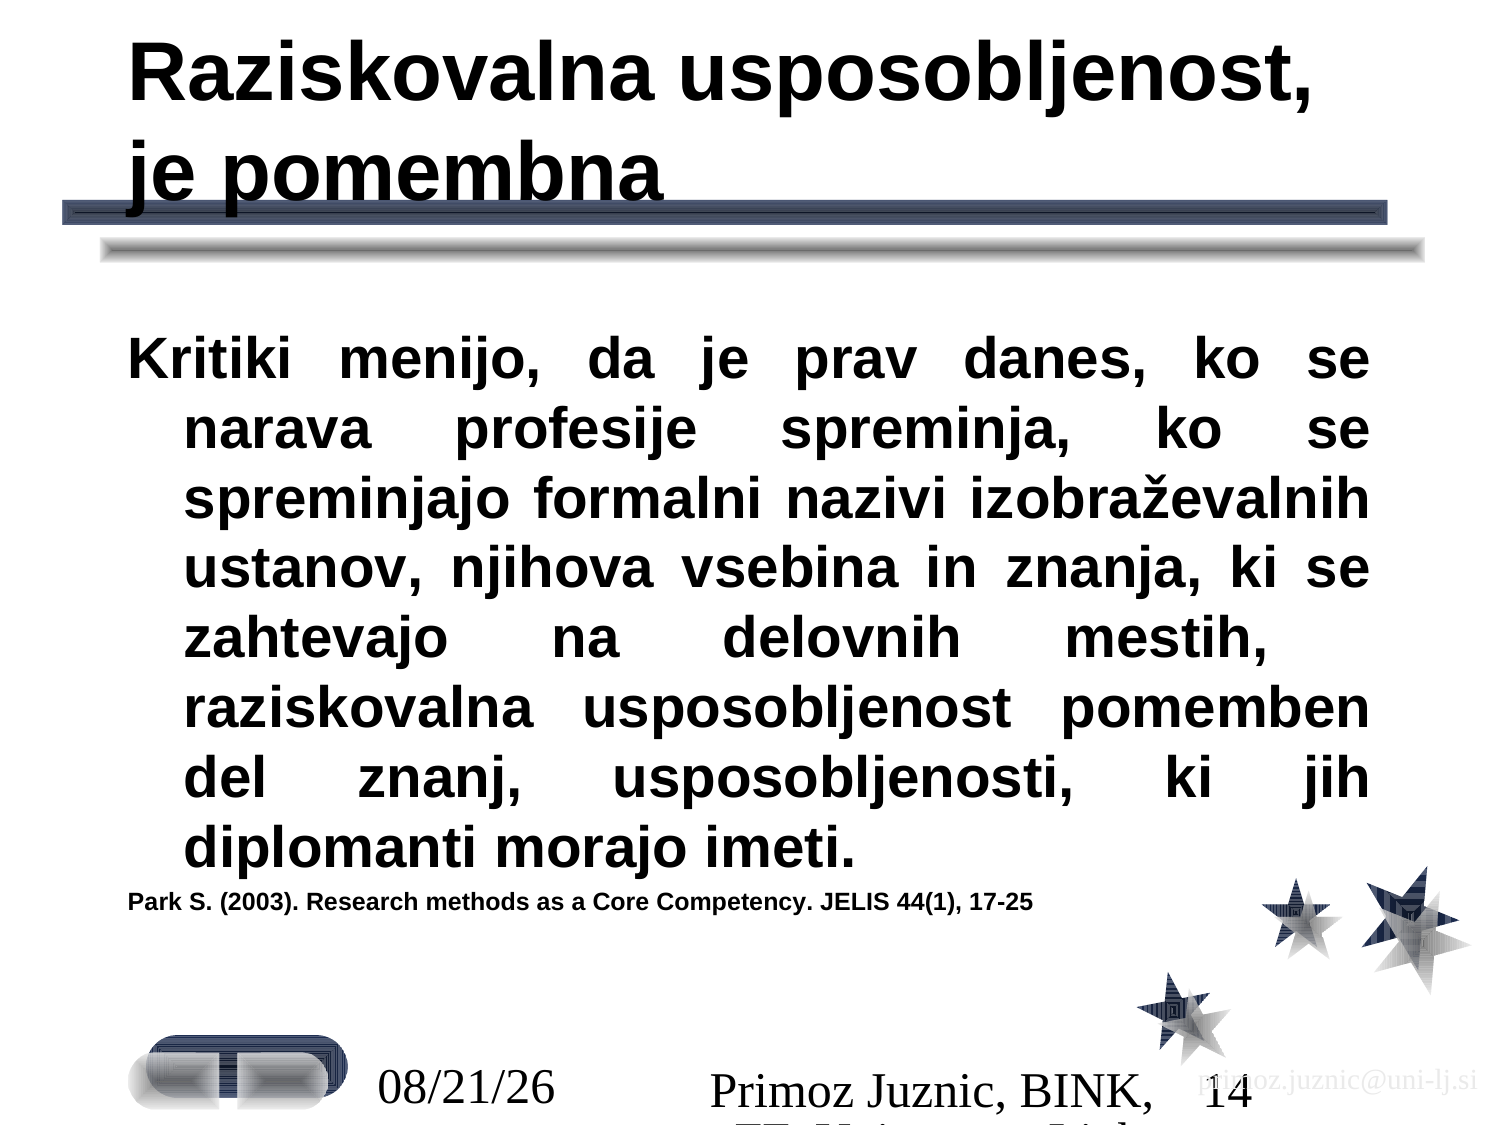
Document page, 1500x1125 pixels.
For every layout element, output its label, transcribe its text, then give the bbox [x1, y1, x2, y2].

title Raziskovalna usposobljenost, je pomembna [112, 9, 1388, 225]
list Kritiki menijo, da je prav danes, ko se narava profesije spreminja, ko se spreminjajo formalni nazivi izobraževalnih ustanov, njihova vsebina in znanja, ki se zahtevajo na delovnih mestih, raziskovalna usposobljenost pomemben del znanj, usposobljenosti, ki jih diplomanti morajo imeti. Park S. (2003). Research methods as a Core Competency. JELIS 44(1), 17-25 [112, 312, 1388, 988]
